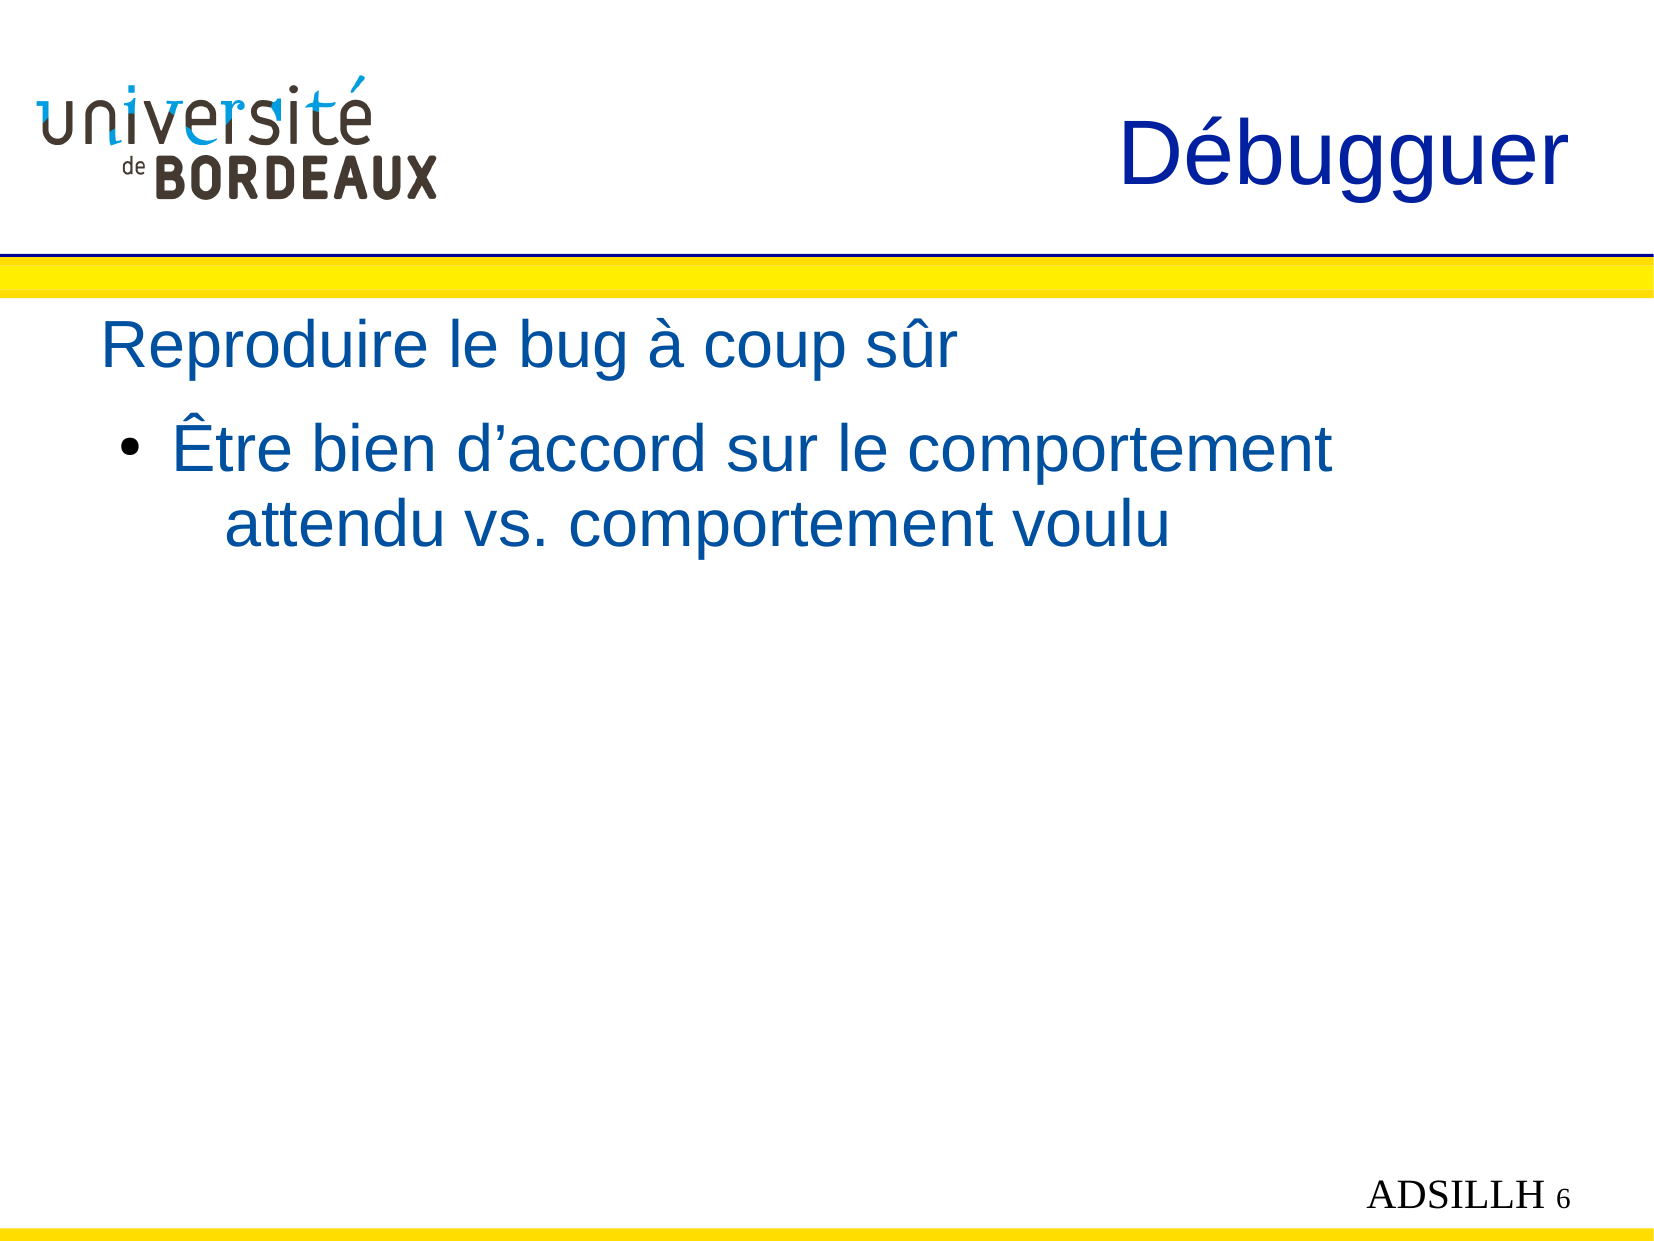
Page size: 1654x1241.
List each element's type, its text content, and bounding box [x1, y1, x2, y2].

list Reproduire le bug à coup sûr Être bien d’accord sur le comportement attendu vs. comportement voulu [82, 307, 1571, 1126]
picture [0, 49, 469, 243]
title Débugguer [469, 49, 1571, 257]
